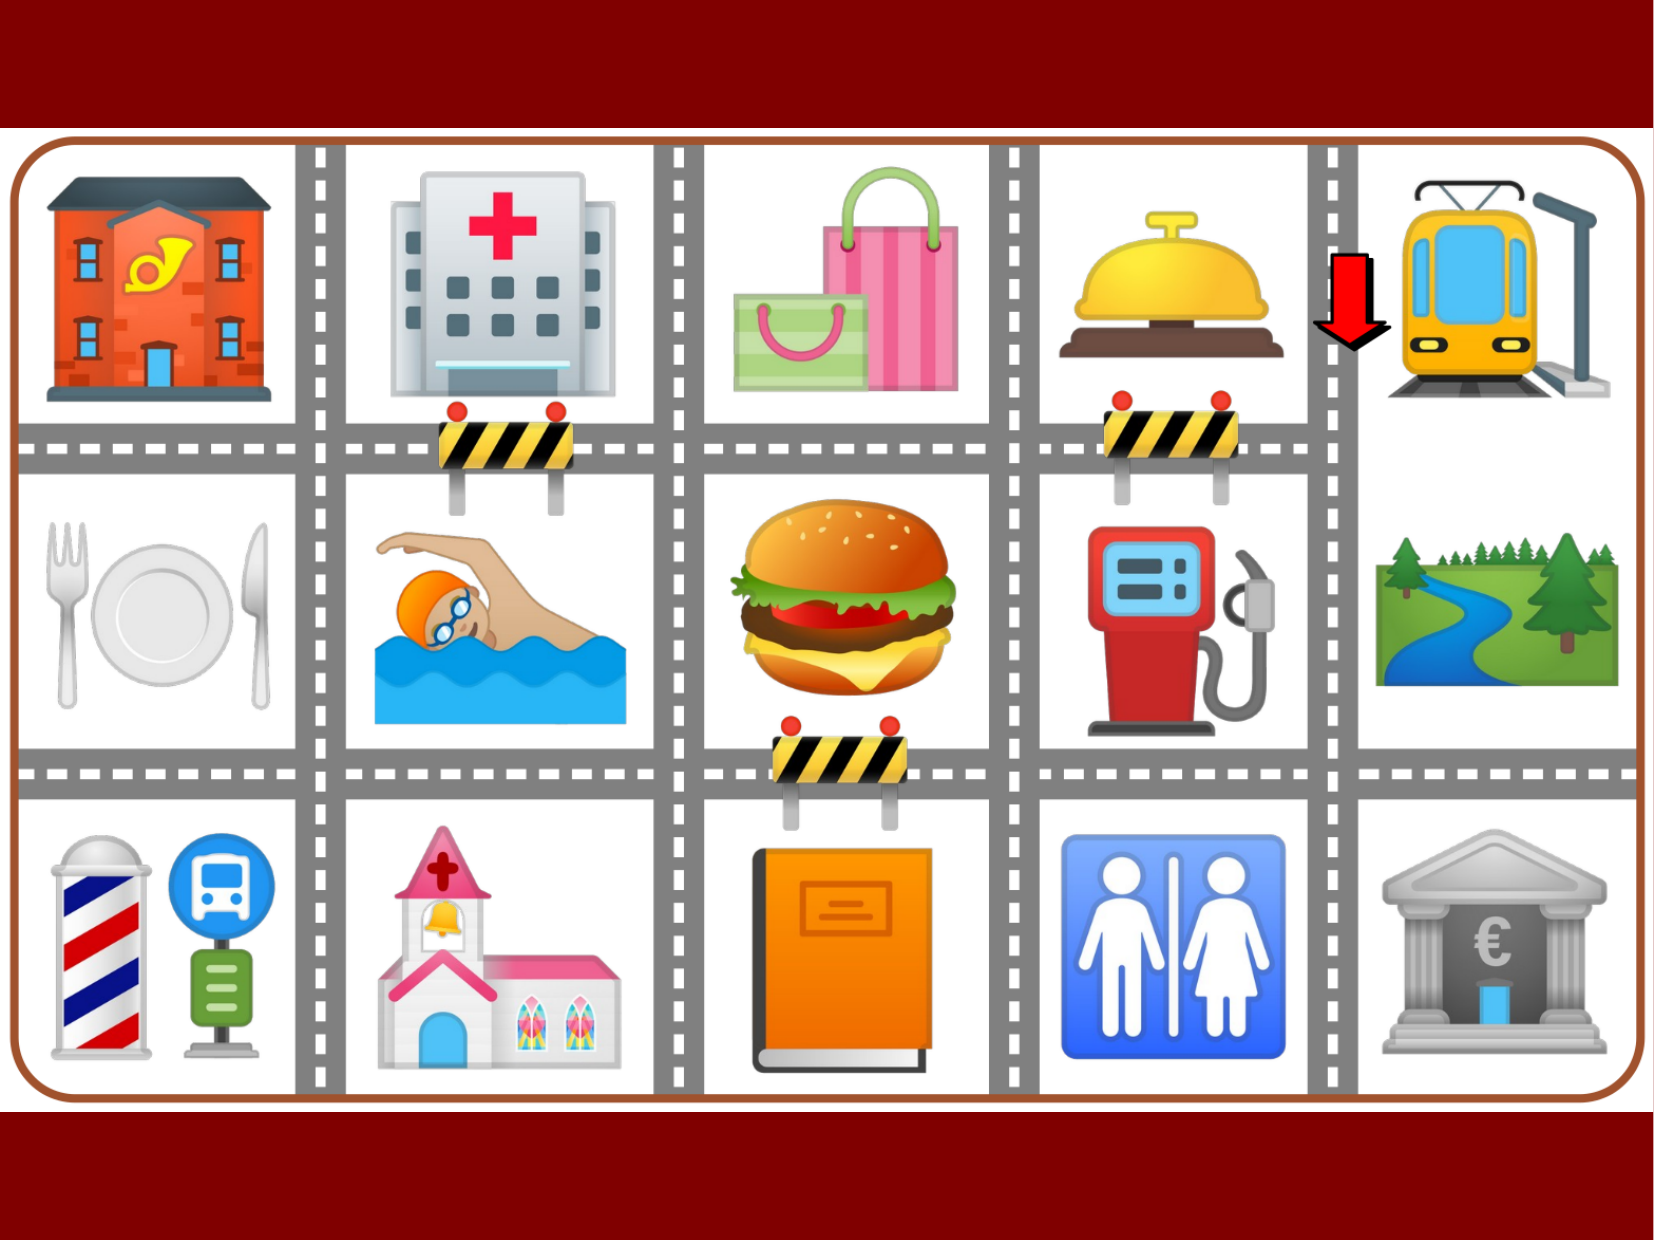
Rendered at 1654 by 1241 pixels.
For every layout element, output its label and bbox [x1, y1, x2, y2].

picture [0, 128, 1654, 1112]
